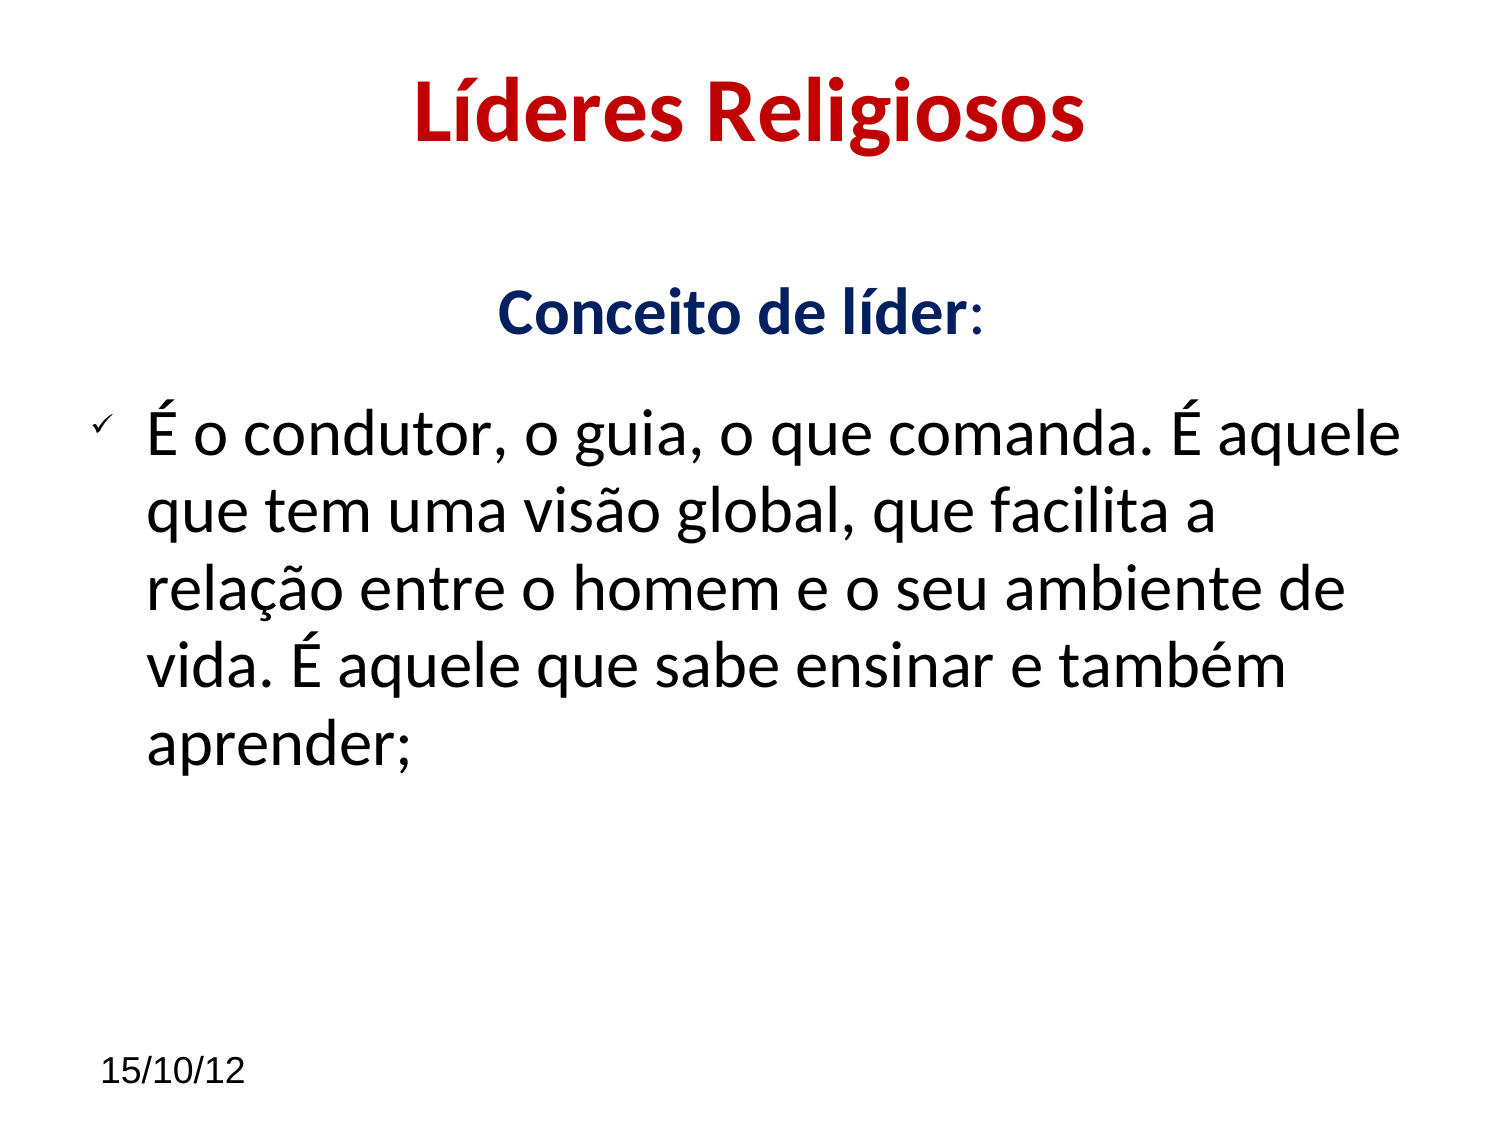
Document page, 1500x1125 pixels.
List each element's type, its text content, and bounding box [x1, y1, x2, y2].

text_box Conceito de líder: É o condutor, o guia, o que comanda. É aquele que tem uma visão global, que facilita a relação entre o homem e o seu ambiente de vida. É aquele que sabe ensinar e também aprender; [75, 262, 1426, 1005]
title Líderes Religiosos [75, 45, 1426, 233]
